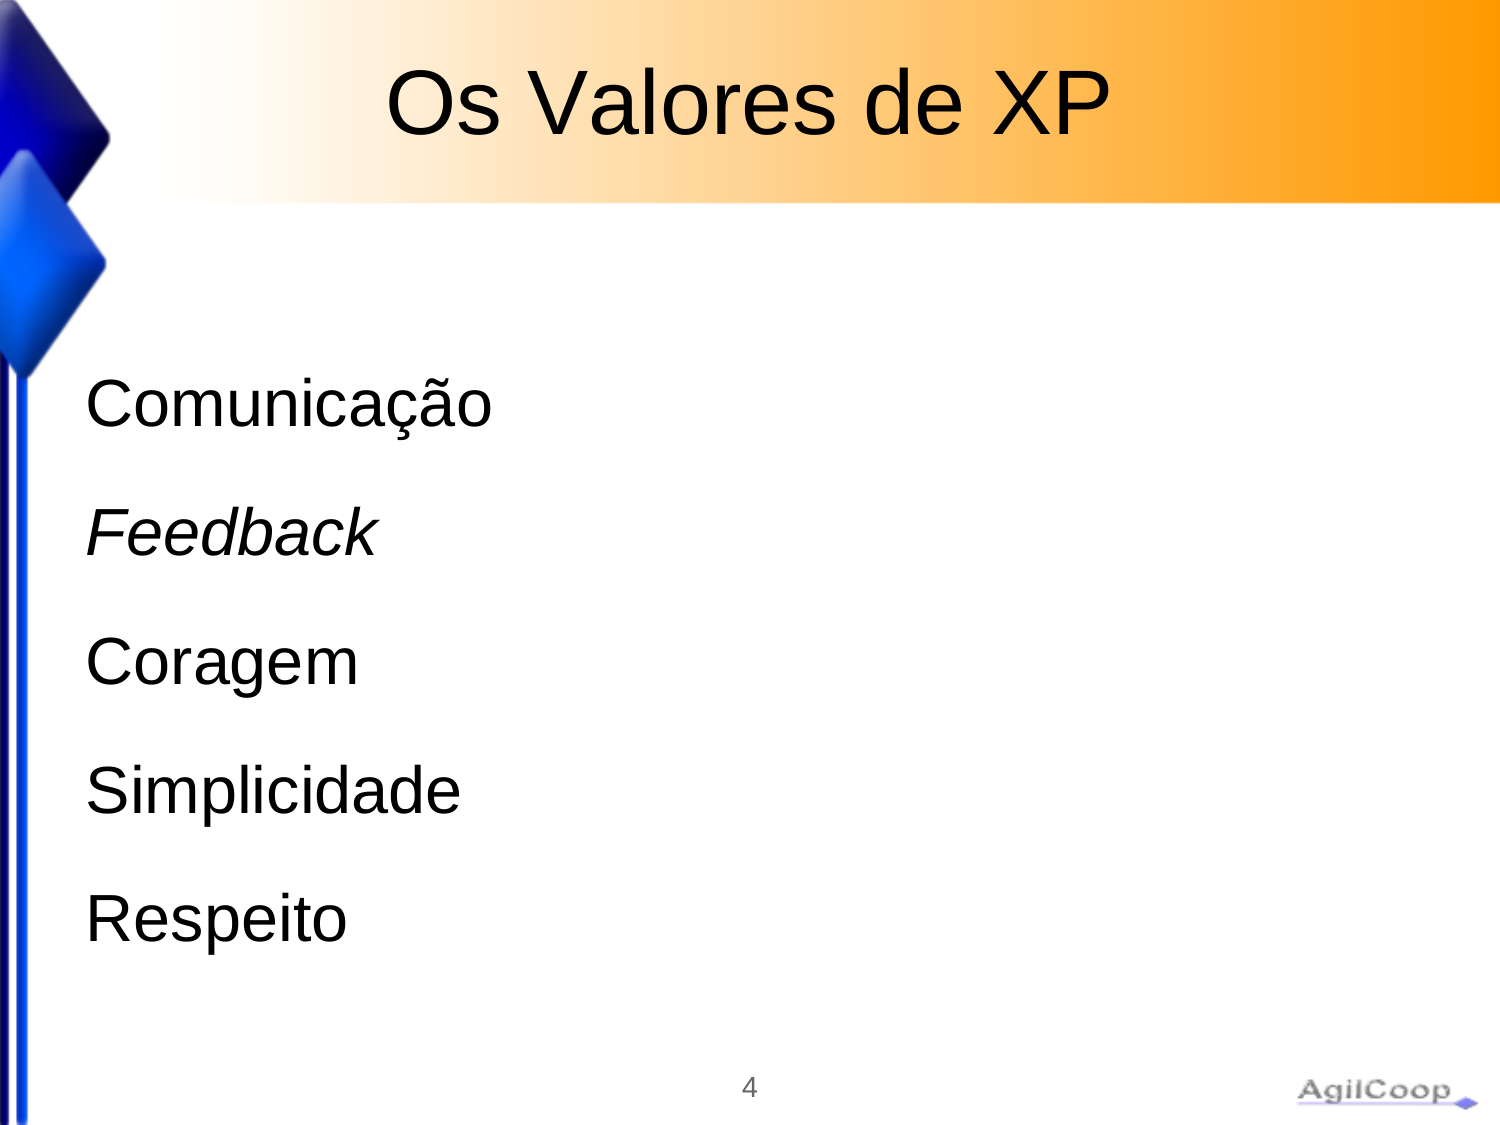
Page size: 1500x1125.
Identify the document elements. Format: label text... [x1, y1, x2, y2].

picture [0, 0, 1500, 1125]
list Comunicação Feedback Coragem Simplicidade Respeito [53, 321, 1412, 1028]
title Os Valores de XP [75, 8, 1426, 197]
